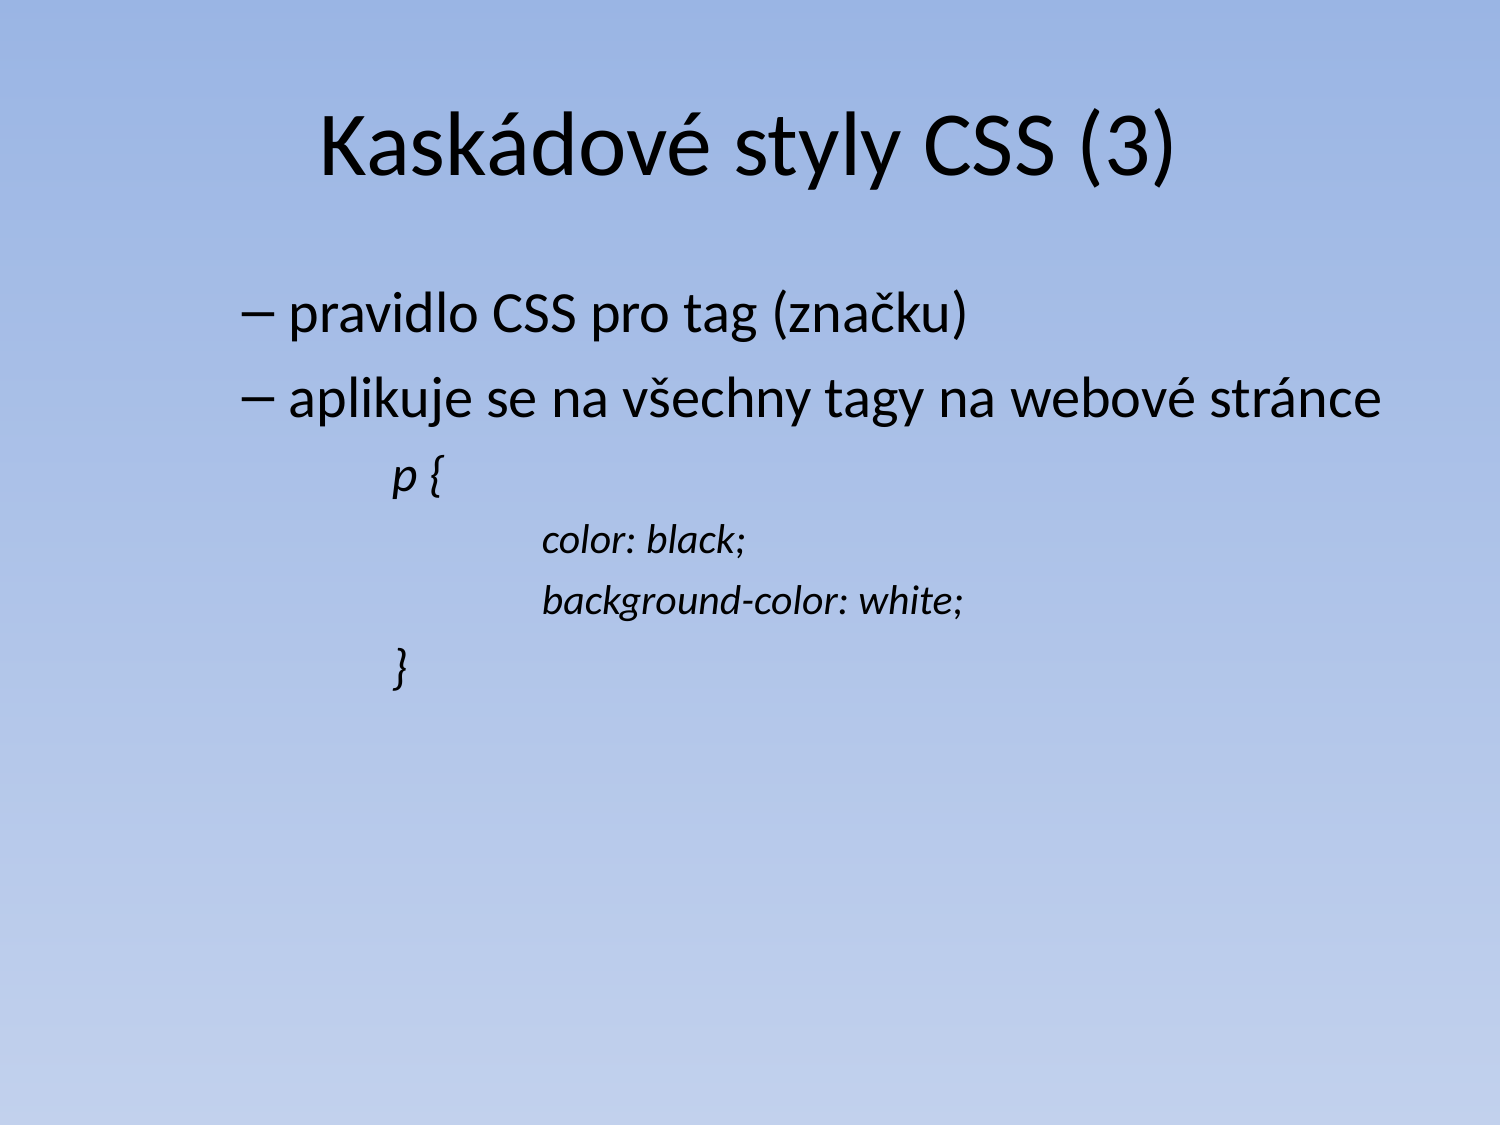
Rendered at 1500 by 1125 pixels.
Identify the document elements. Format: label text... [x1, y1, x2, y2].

title Kaskádové styly CSS (3) [75, 45, 1426, 233]
list pravidlo CSS pro tag (značku) aplikuje se na všechny tagy na webové stránce p { color: black; background-color: white; } [76, 267, 1427, 1010]
